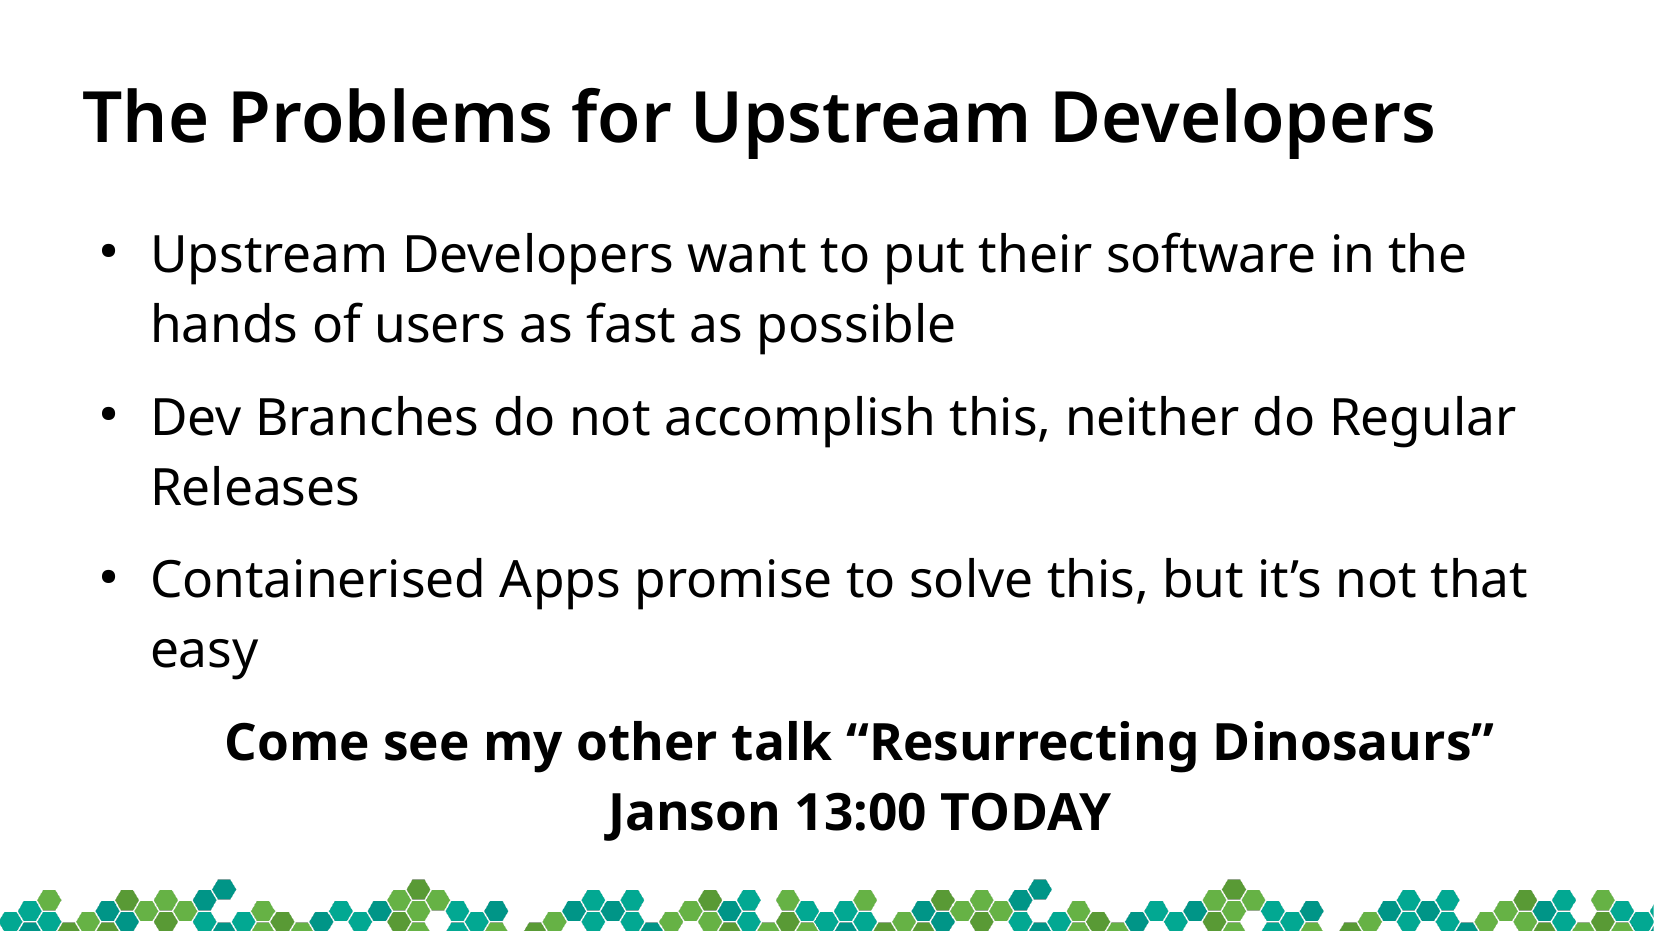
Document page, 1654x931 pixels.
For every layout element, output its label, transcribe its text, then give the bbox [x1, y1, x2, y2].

picture [0, 871, 1654, 931]
title The Problems for Upstream Developers [82, 37, 1571, 193]
list Upstream Developers want to put their software in the hands of users as fast as possible Dev Branches do not accomplish this, neither do Regular Releases Containerised Apps promise to solve this, but it’s not that easy Come see my other talk “Resurrecting Dinosaurs” Janson 13:00 TODAY [82, 217, 1571, 851]
